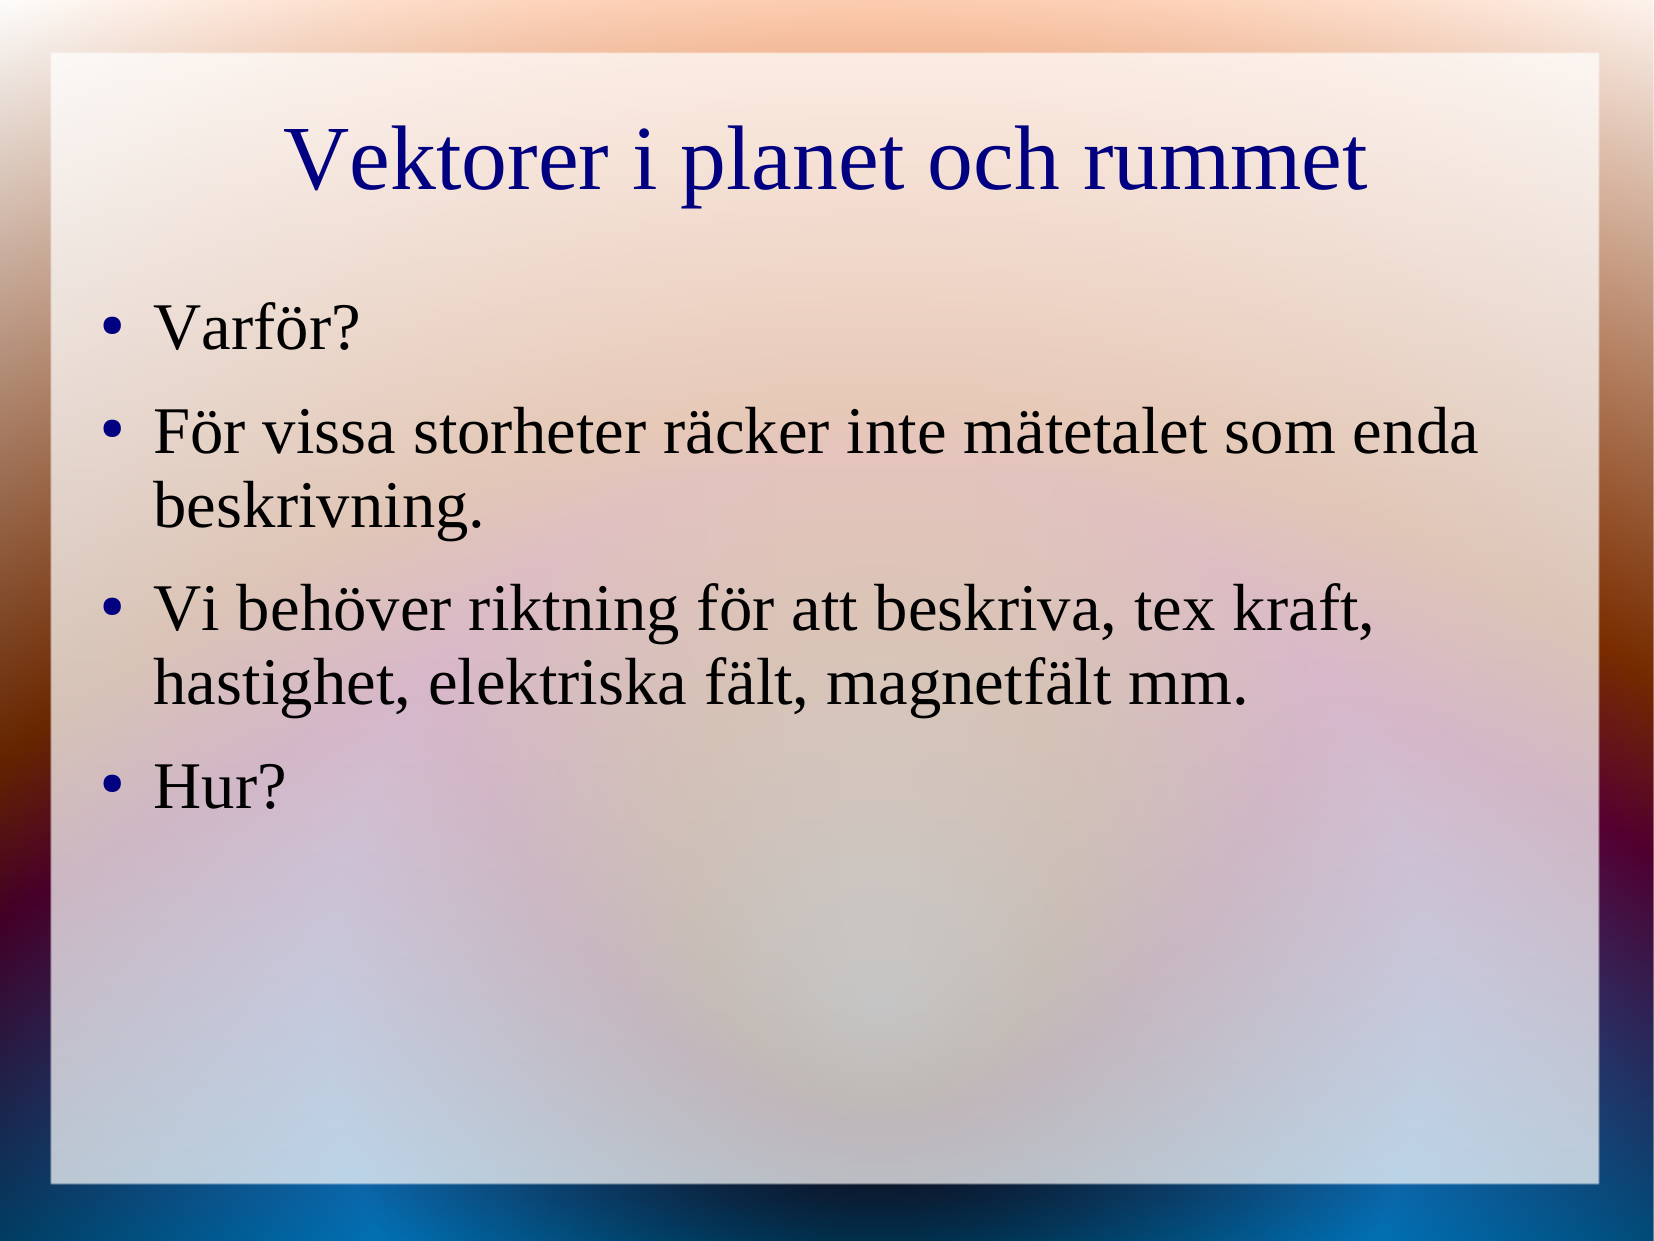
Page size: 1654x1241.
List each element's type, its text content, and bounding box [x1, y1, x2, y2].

picture [0, 0, 1654, 1241]
title Vektorer i planet och rummet [82, 62, 1571, 256]
list Varför? För vissa storheter räcker inte mätetalet som enda beskrivning. Vi behöver riktning för att beskriva, tex kraft, hastighet, elektriska fält, magnetfält mm. Hur? [82, 290, 1571, 1019]
